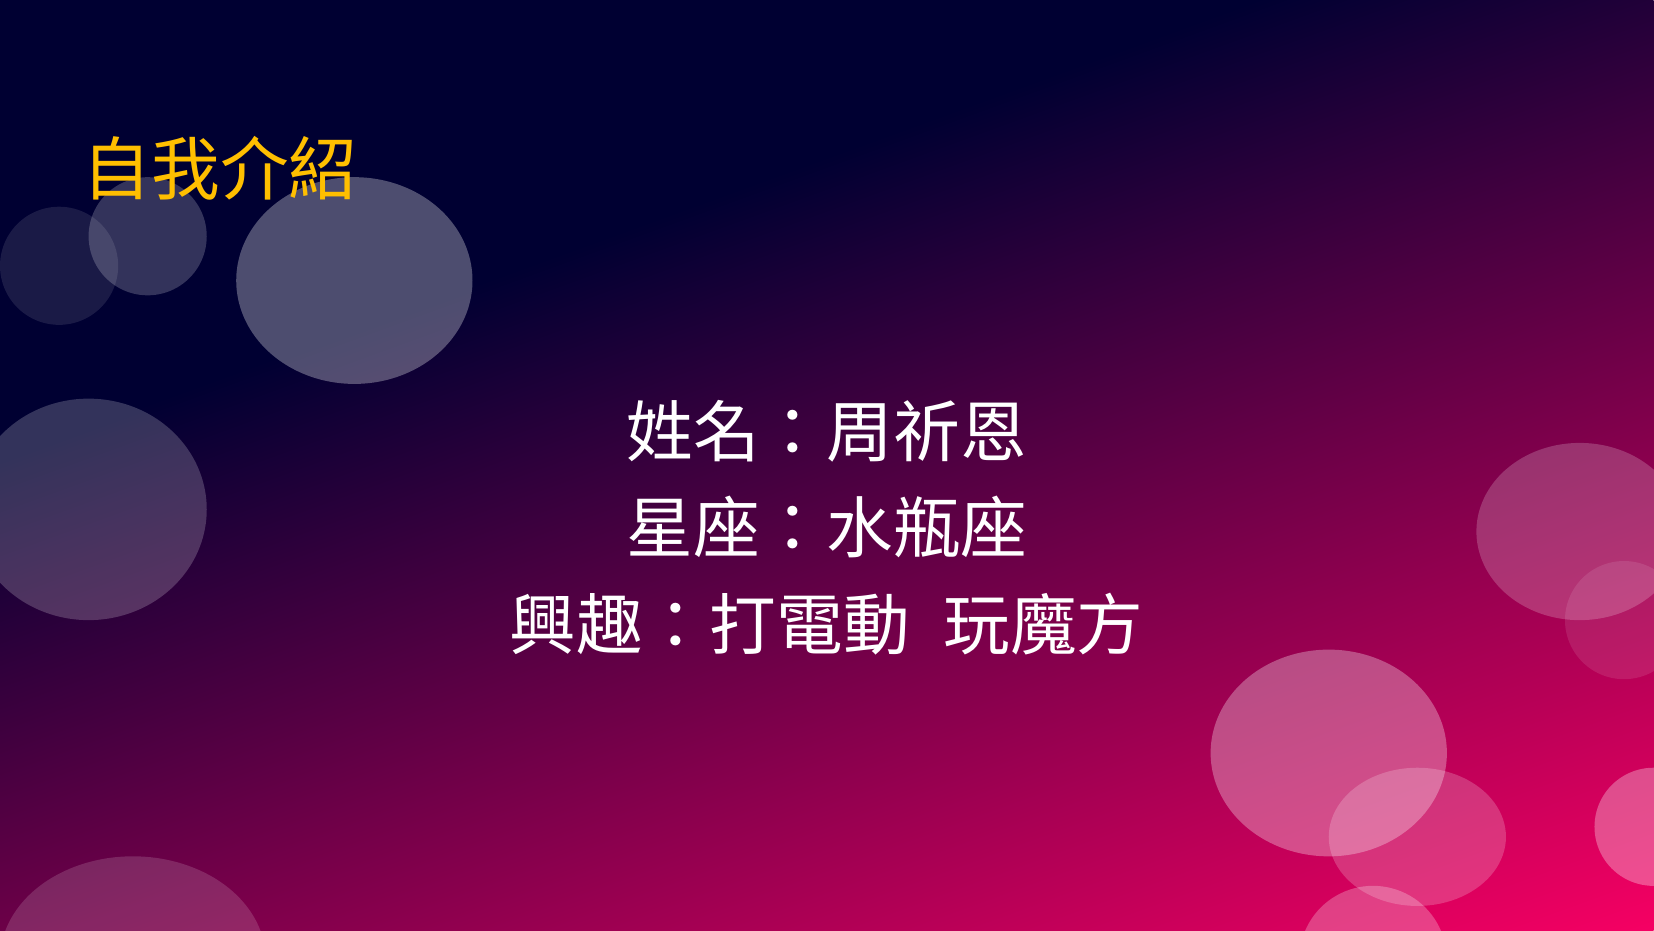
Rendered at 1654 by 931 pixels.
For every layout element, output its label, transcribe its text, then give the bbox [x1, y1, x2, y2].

title 自我介紹 [82, 22, 1571, 206]
subtitle 姓名：周祈恩 星座：水瓶座 興趣：打電動 玩魔方 [0, 206, 1654, 916]
